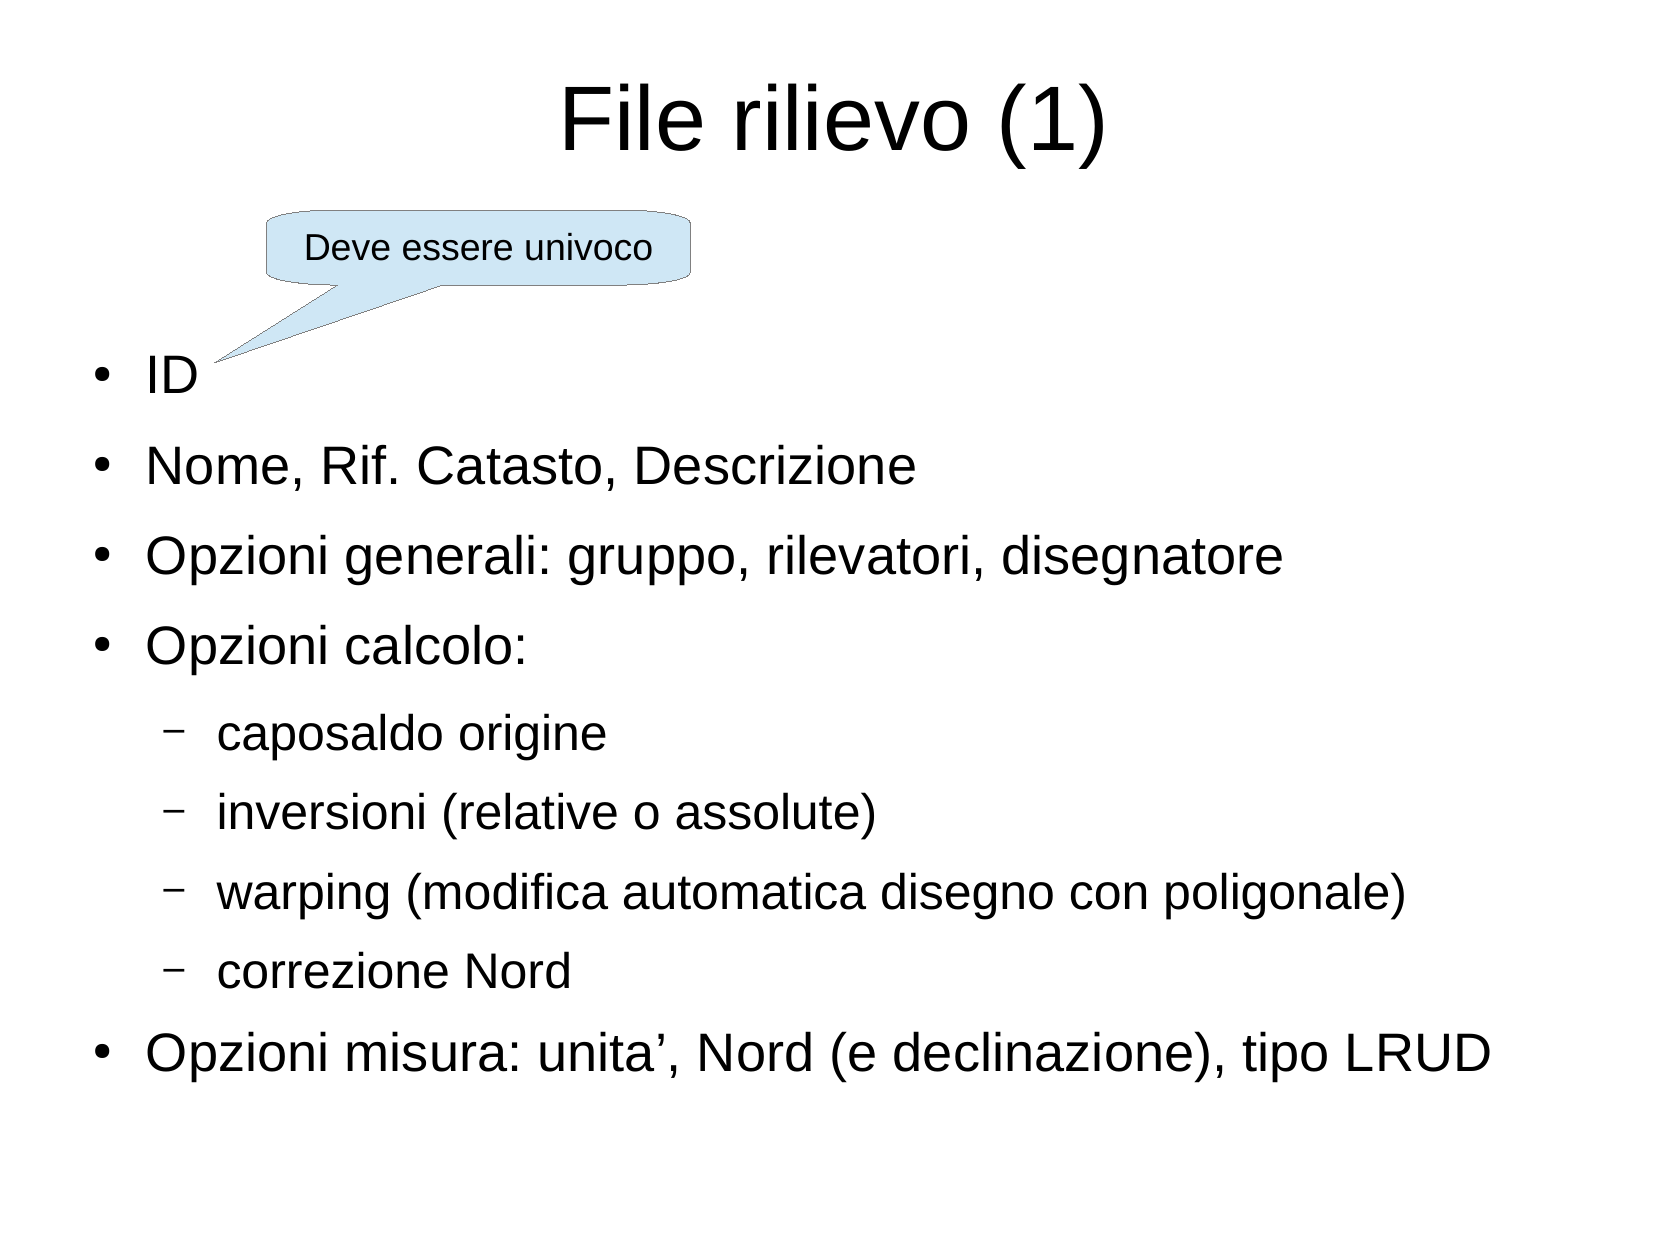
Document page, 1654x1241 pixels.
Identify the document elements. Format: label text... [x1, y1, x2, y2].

title File rilievo (1) [90, 15, 1579, 223]
text_box Deve essere univoco [214, 210, 691, 363]
list ID Nome, Rif. Catasto, Descrizione Opzioni generali: gruppo, rilevatori, disegnatore Opzioni calcolo: caposaldo origine inversioni (relative o assolute) warping (modifica automatica disegno con poligonale) correzione Nord Opzioni misura: unita’, Nord (e declinazione), tipo LRUD [75, 345, 1564, 1241]
